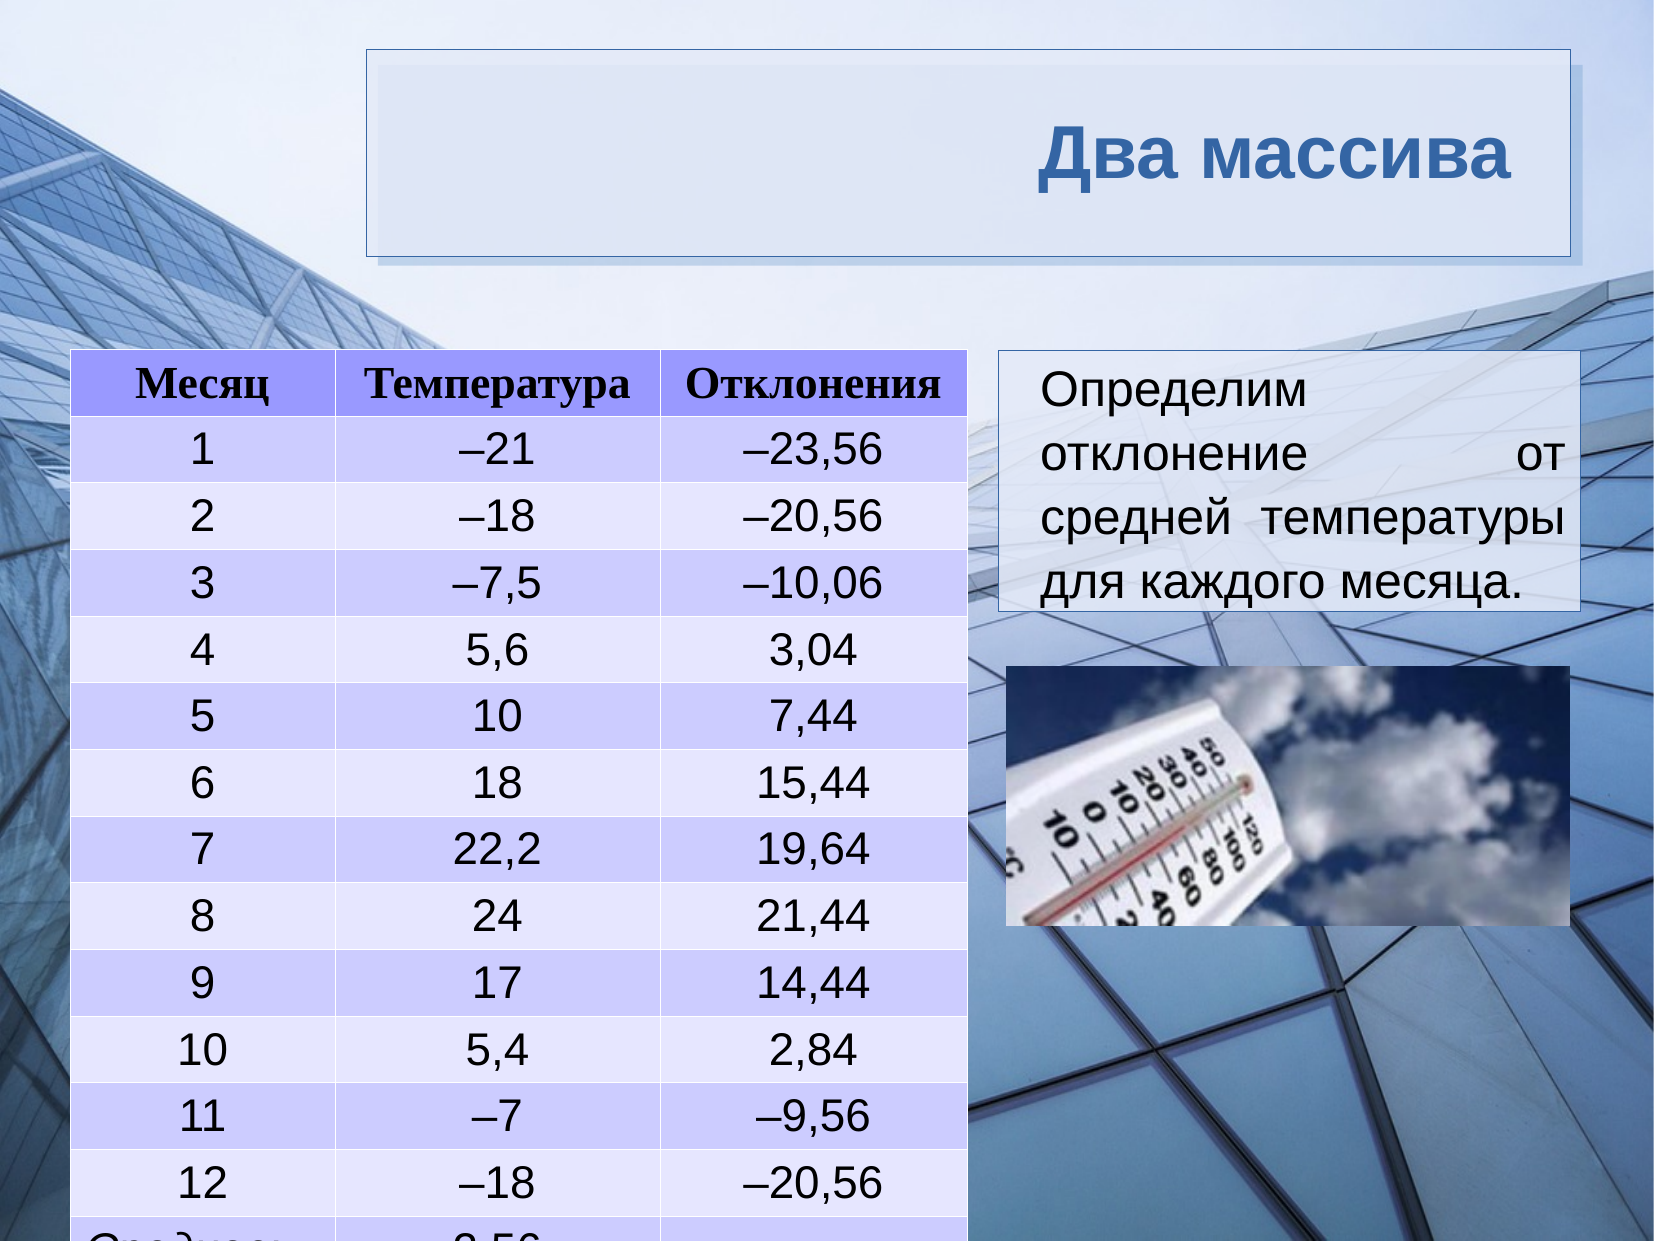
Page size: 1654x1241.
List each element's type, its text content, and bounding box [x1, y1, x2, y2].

table_cell –18 [336, 1150, 660, 1216]
table_cell 12 [71, 1150, 335, 1216]
text_box [377, 64, 1583, 266]
table_cell 5,6 [336, 617, 660, 682]
table_cell –9,56 [661, 1083, 967, 1149]
table_cell 2,56 [336, 1217, 660, 1241]
table_cell 24 [336, 883, 660, 949]
table_cell 1 [71, 417, 335, 482]
table_cell Среднее: [71, 1217, 335, 1241]
table_cell –23,56 [661, 417, 967, 482]
table_cell 21,44 [661, 883, 967, 949]
table_header Отклонения [661, 350, 967, 416]
table_cell 3 [71, 550, 335, 616]
table_cell 10 [336, 683, 660, 749]
table_cell 5 [71, 683, 335, 749]
table_cell 3,04 [661, 617, 967, 682]
table_cell 9 [71, 950, 335, 1016]
table_cell 7,44 [661, 683, 967, 749]
table_cell 4 [71, 617, 335, 682]
table_cell 10 [71, 1017, 335, 1082]
table_cell –7 [336, 1083, 660, 1149]
title Два массива [366, 49, 1571, 257]
table_cell [661, 1217, 967, 1241]
table_cell 19,64 [661, 817, 967, 882]
table_cell 17 [336, 950, 660, 1016]
table_cell –10,06 [661, 550, 967, 616]
table_cell 7 [71, 817, 335, 882]
table_cell 18 [336, 750, 660, 816]
table_cell 2 [71, 483, 335, 549]
table_cell 22,2 [336, 817, 660, 882]
table_cell –21 [336, 417, 660, 482]
table_cell –7,5 [336, 550, 660, 616]
picture [0, 0, 1654, 1241]
table_cell 8 [71, 883, 335, 949]
table_cell 5,4 [336, 1017, 660, 1082]
table_cell 2,84 [661, 1017, 967, 1082]
table_cell –20,56 [661, 483, 967, 549]
table_header Температура [336, 350, 660, 416]
table_cell 14,44 [661, 950, 967, 1016]
table_cell –20,56 [661, 1150, 967, 1216]
table_cell 6 [71, 750, 335, 816]
table_cell 11 [71, 1083, 335, 1149]
table_cell –18 [336, 483, 660, 549]
table_header Месяц [71, 350, 335, 416]
text_box Определим отклонение от средней температуры для каждого месяца. [998, 350, 1581, 612]
table_cell 15,44 [661, 750, 967, 816]
